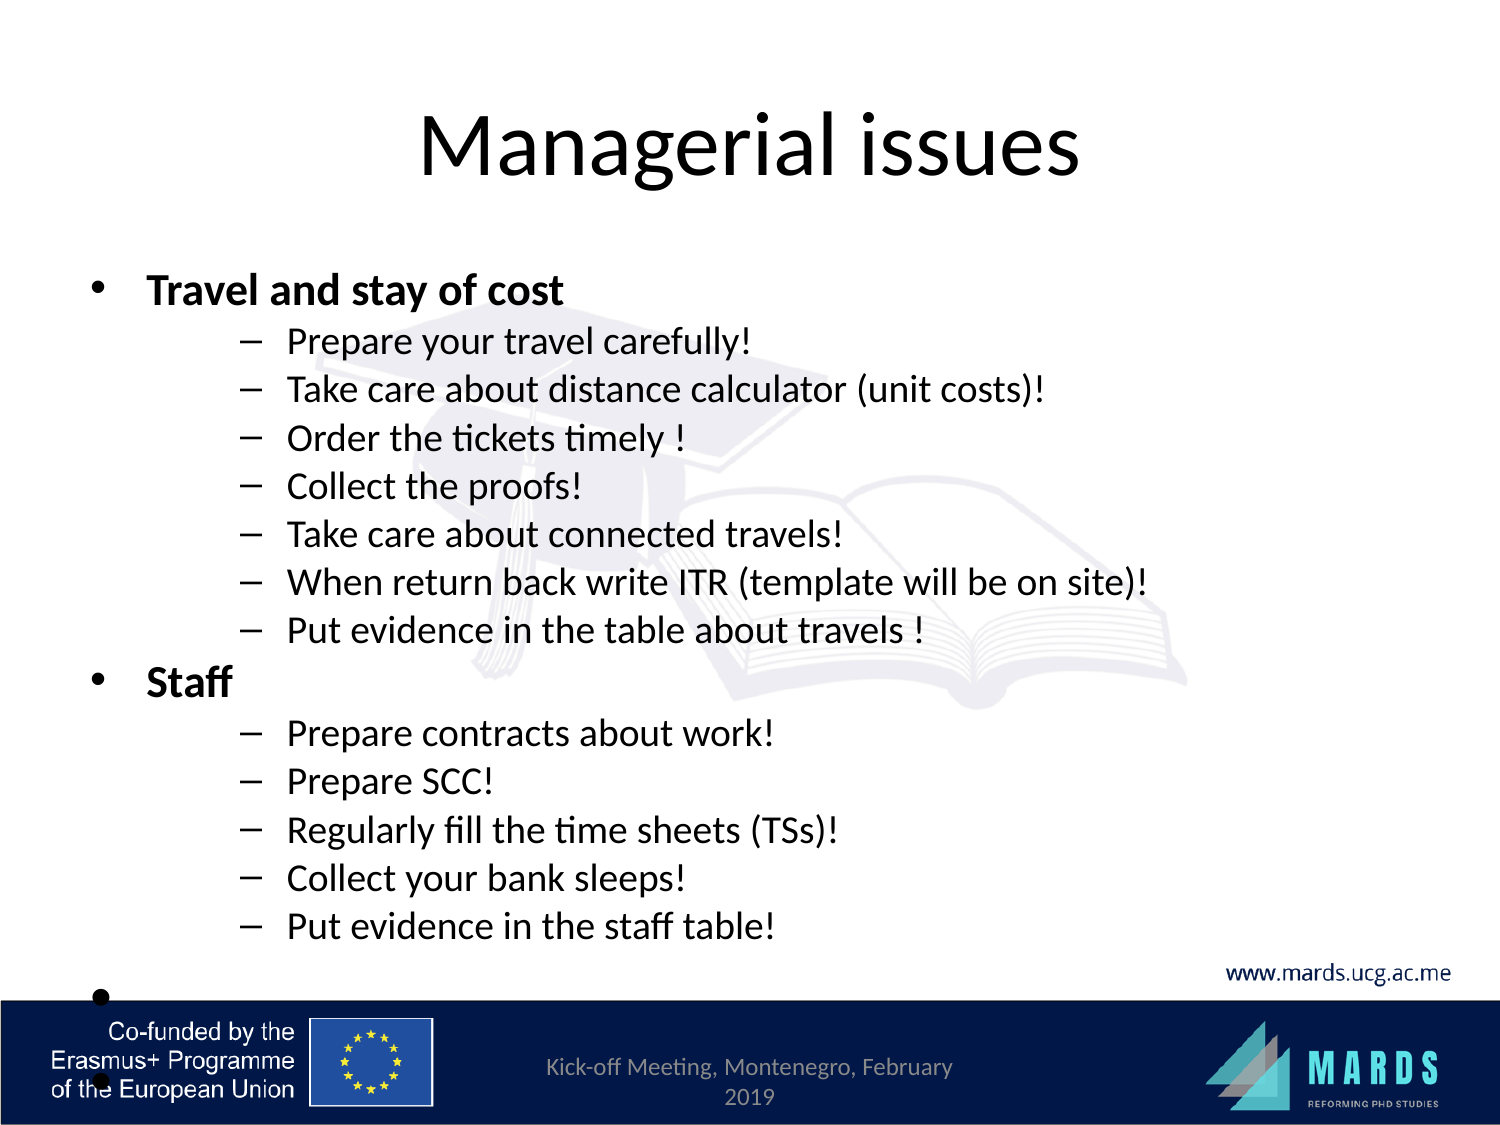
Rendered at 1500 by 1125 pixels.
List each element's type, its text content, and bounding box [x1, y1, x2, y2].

title Managerial issues [75, 45, 1426, 233]
list Travel and stay of cost Prepare your travel carefully! Take care about distance calculator (unit costs)! Order the tickets timely ! Collect the proofs! Take care about connected travels! When return back write ITR (template will be on site)! Put evidence in the table about travels ! Staff Prepare contracts about work! Prepare SCC! Regularly fill the time sheets (TSs)! Collect your bank sleeps! Put evidence in the staff table! [75, 262, 1426, 1005]
text_box Kick-off Meeting, Montenegro, February 2019 [512, 1042, 988, 1103]
